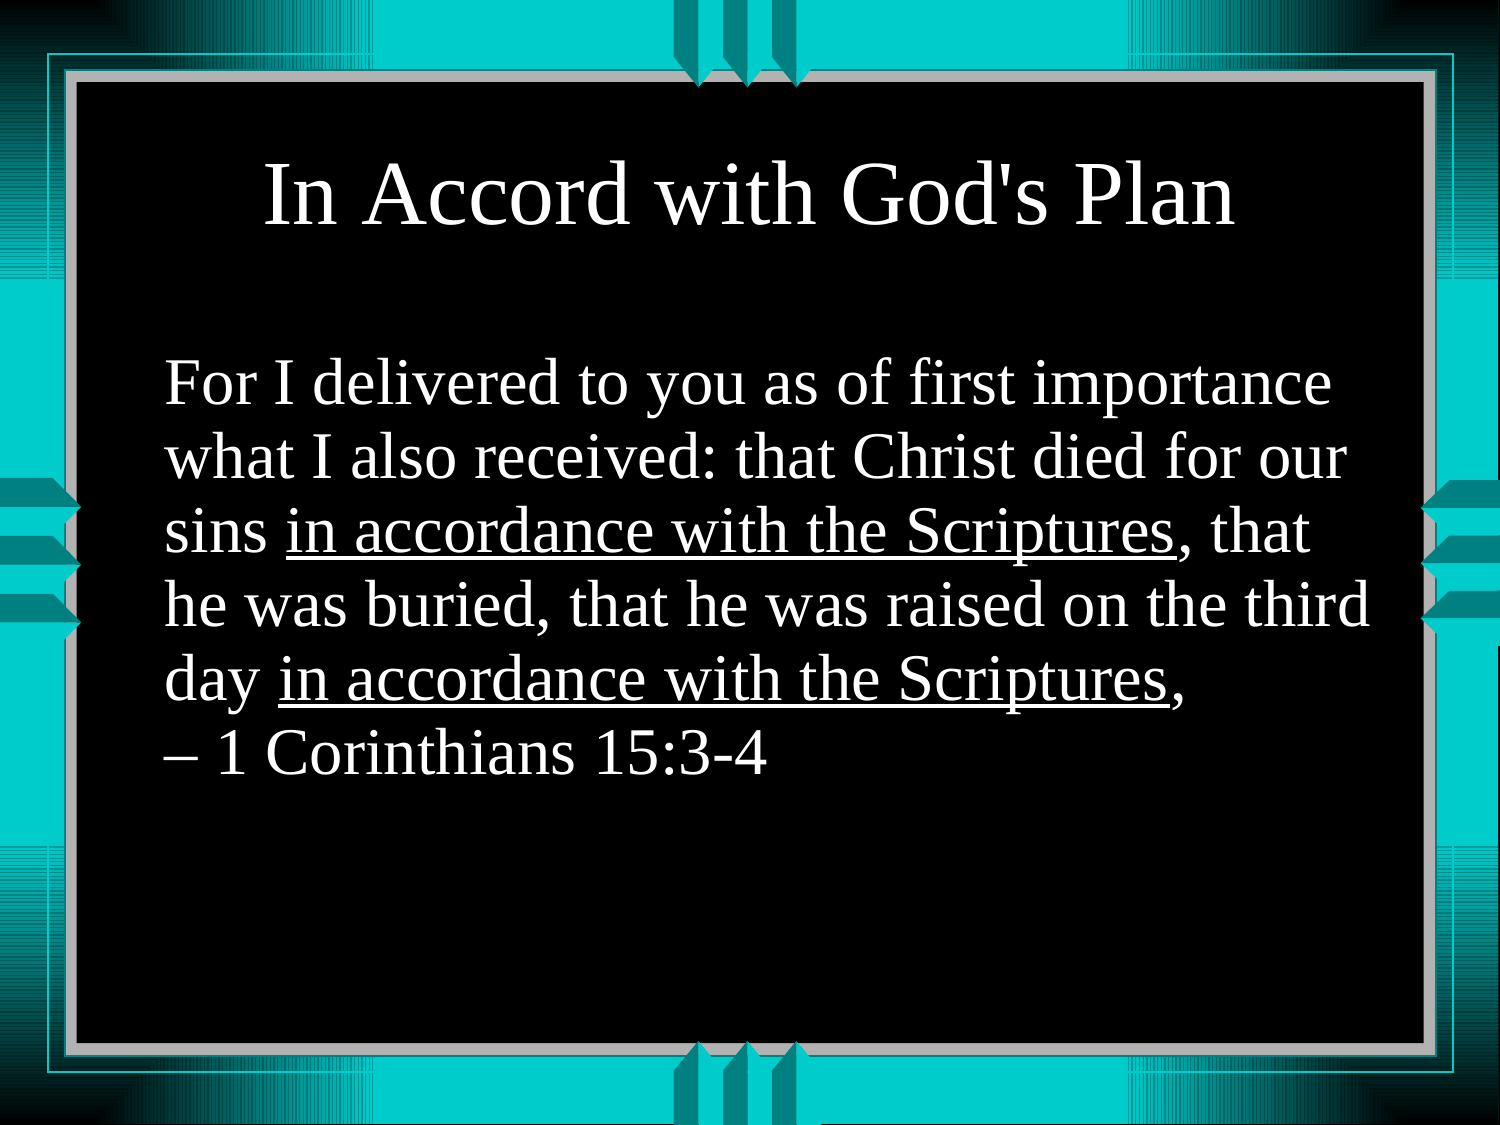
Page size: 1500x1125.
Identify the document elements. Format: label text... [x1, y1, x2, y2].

title In Accord with God's Plan [112, 99, 1388, 288]
text_box For I delivered to you as of first importance what I also received: that Christ died for our sins in accordance with the Scriptures, that he was buried, that he was raised on the third day in accordance with the Scriptures, – 1 Corinthians 15:3-4 [150, 337, 1388, 797]
